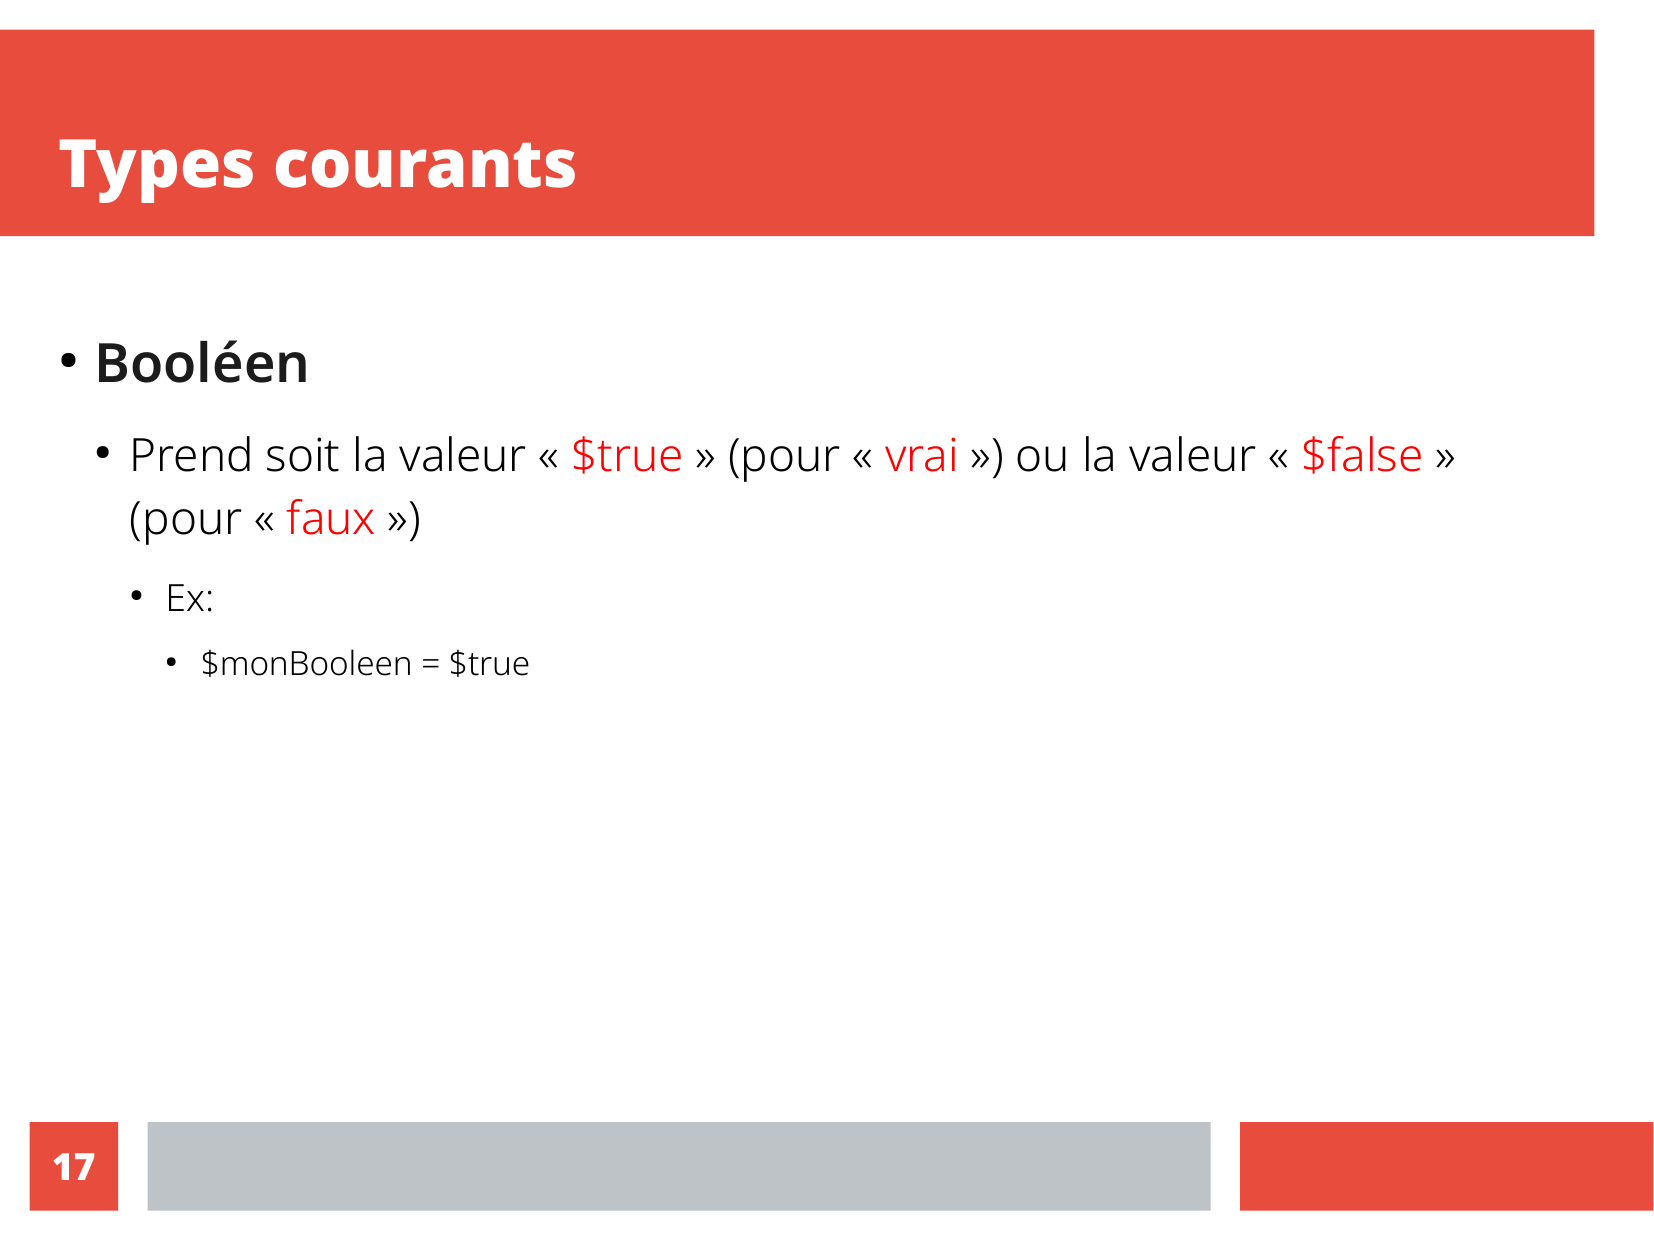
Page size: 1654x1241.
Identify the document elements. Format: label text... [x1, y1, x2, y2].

list Booléen Prend soit la valeur « $true » (pour « vrai ») ou la valeur « $false » (pour « faux ») Ex: $monBooleen = $true [59, 324, 1565, 1093]
title Types courants [59, 59, 1595, 207]
